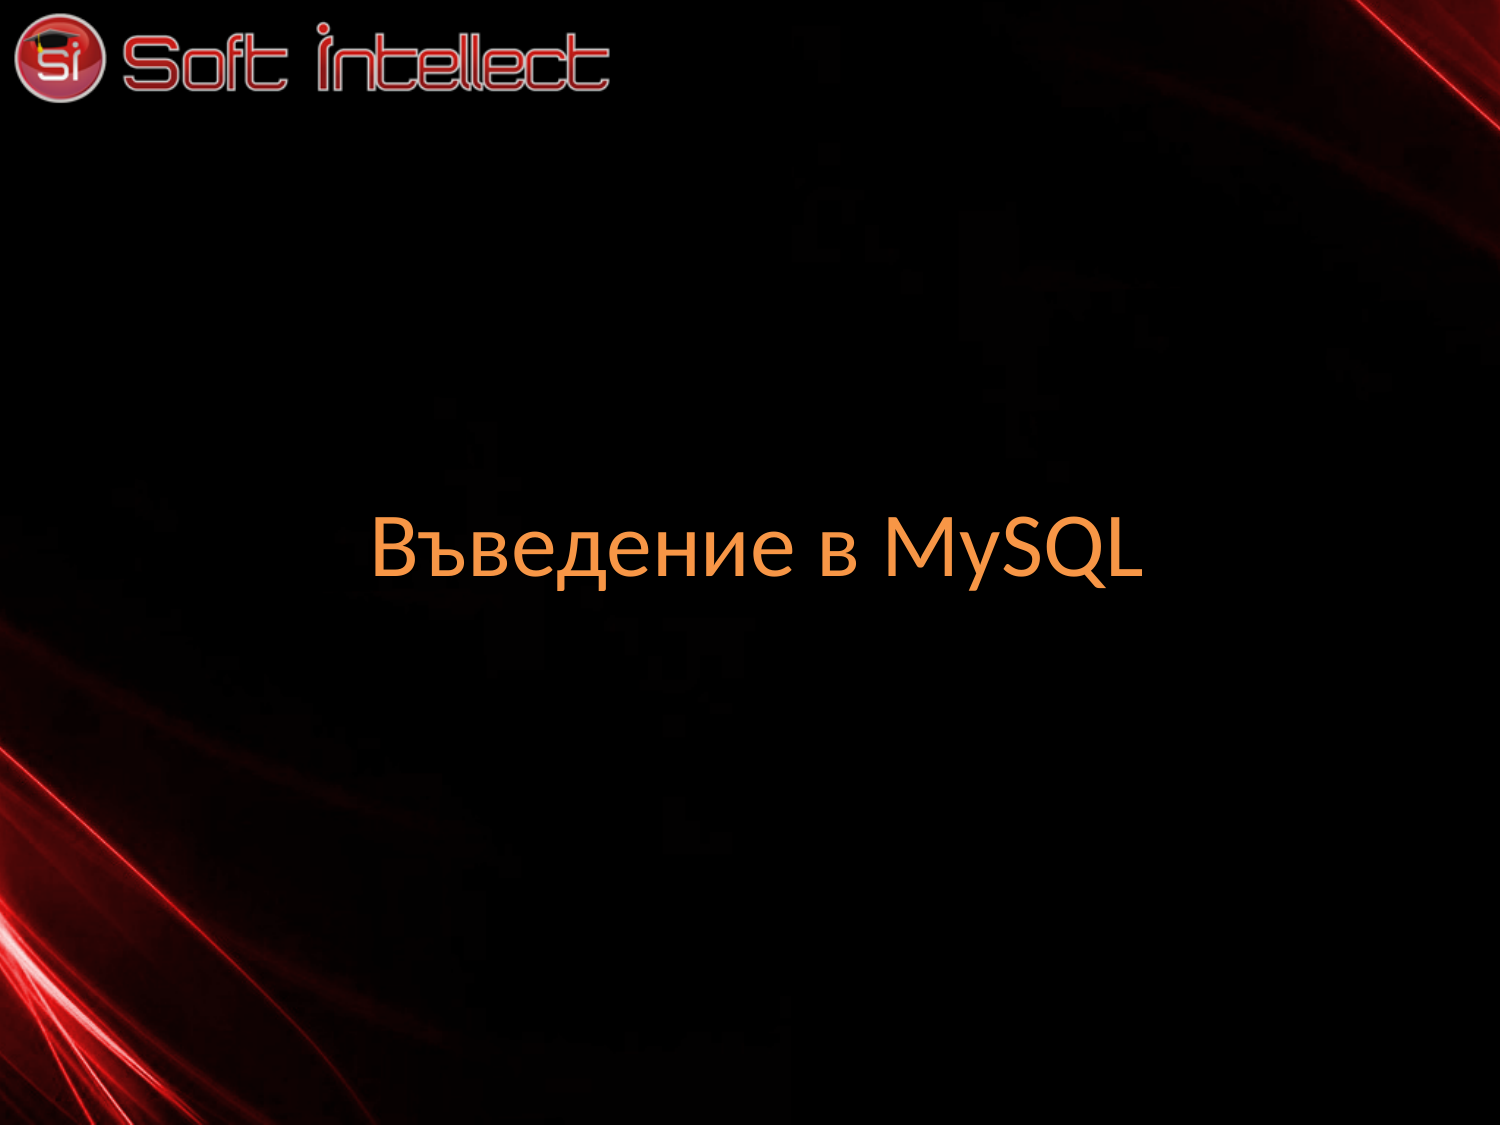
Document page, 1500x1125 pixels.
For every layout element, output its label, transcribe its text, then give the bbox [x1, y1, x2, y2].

picture [0, 0, 1500, 1125]
text_box Въведение в MySQL [120, 419, 1395, 661]
